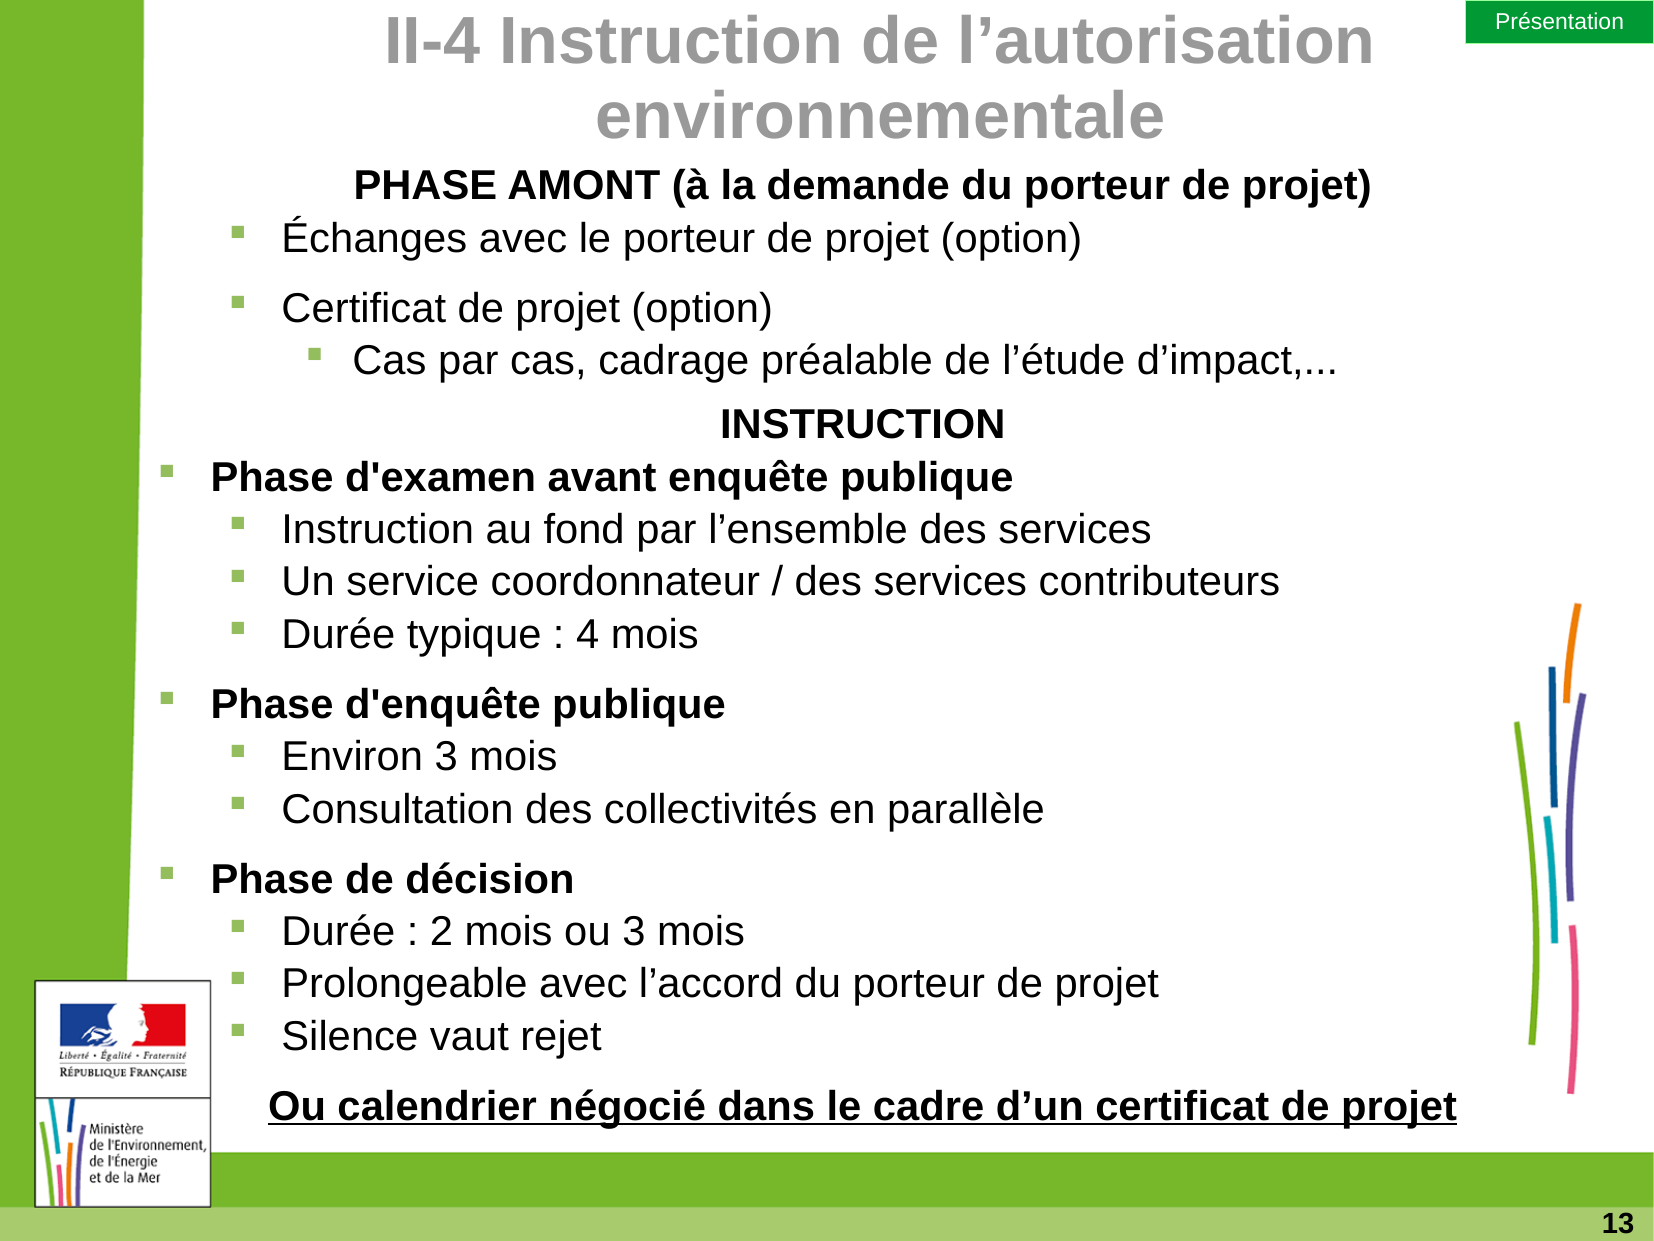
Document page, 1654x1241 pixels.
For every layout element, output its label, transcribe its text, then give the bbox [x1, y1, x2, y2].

title II-4 Instruction de l’autorisation environnementale [136, 3, 1625, 153]
text_box Présentation [1465, 0, 1654, 44]
list PHASE AMONT (à la demande du porteur de projet) Échanges avec le porteur de projet (option) Certificat de projet (option) Cas par cas, cadrage préalable de l’étude d’impact,... INSTRUCTION Phase d'examen avant enquête publique Instruction au fond par l’ensemble des services Un service coordonnateur / des services contributeurs Durée typique : 4 mois Phase d'enquête publique Environ 3 mois Consultation des collectivités en parallèle Phase de décision Durée : 2 mois ou 3 mois Prolongeable avec l’accord du porteur de projet Silence vaut rejet Ou calendrier négocié dans le cadre d’un certificat de projet [139, 161, 1587, 1142]
picture [0, 0, 1654, 1241]
